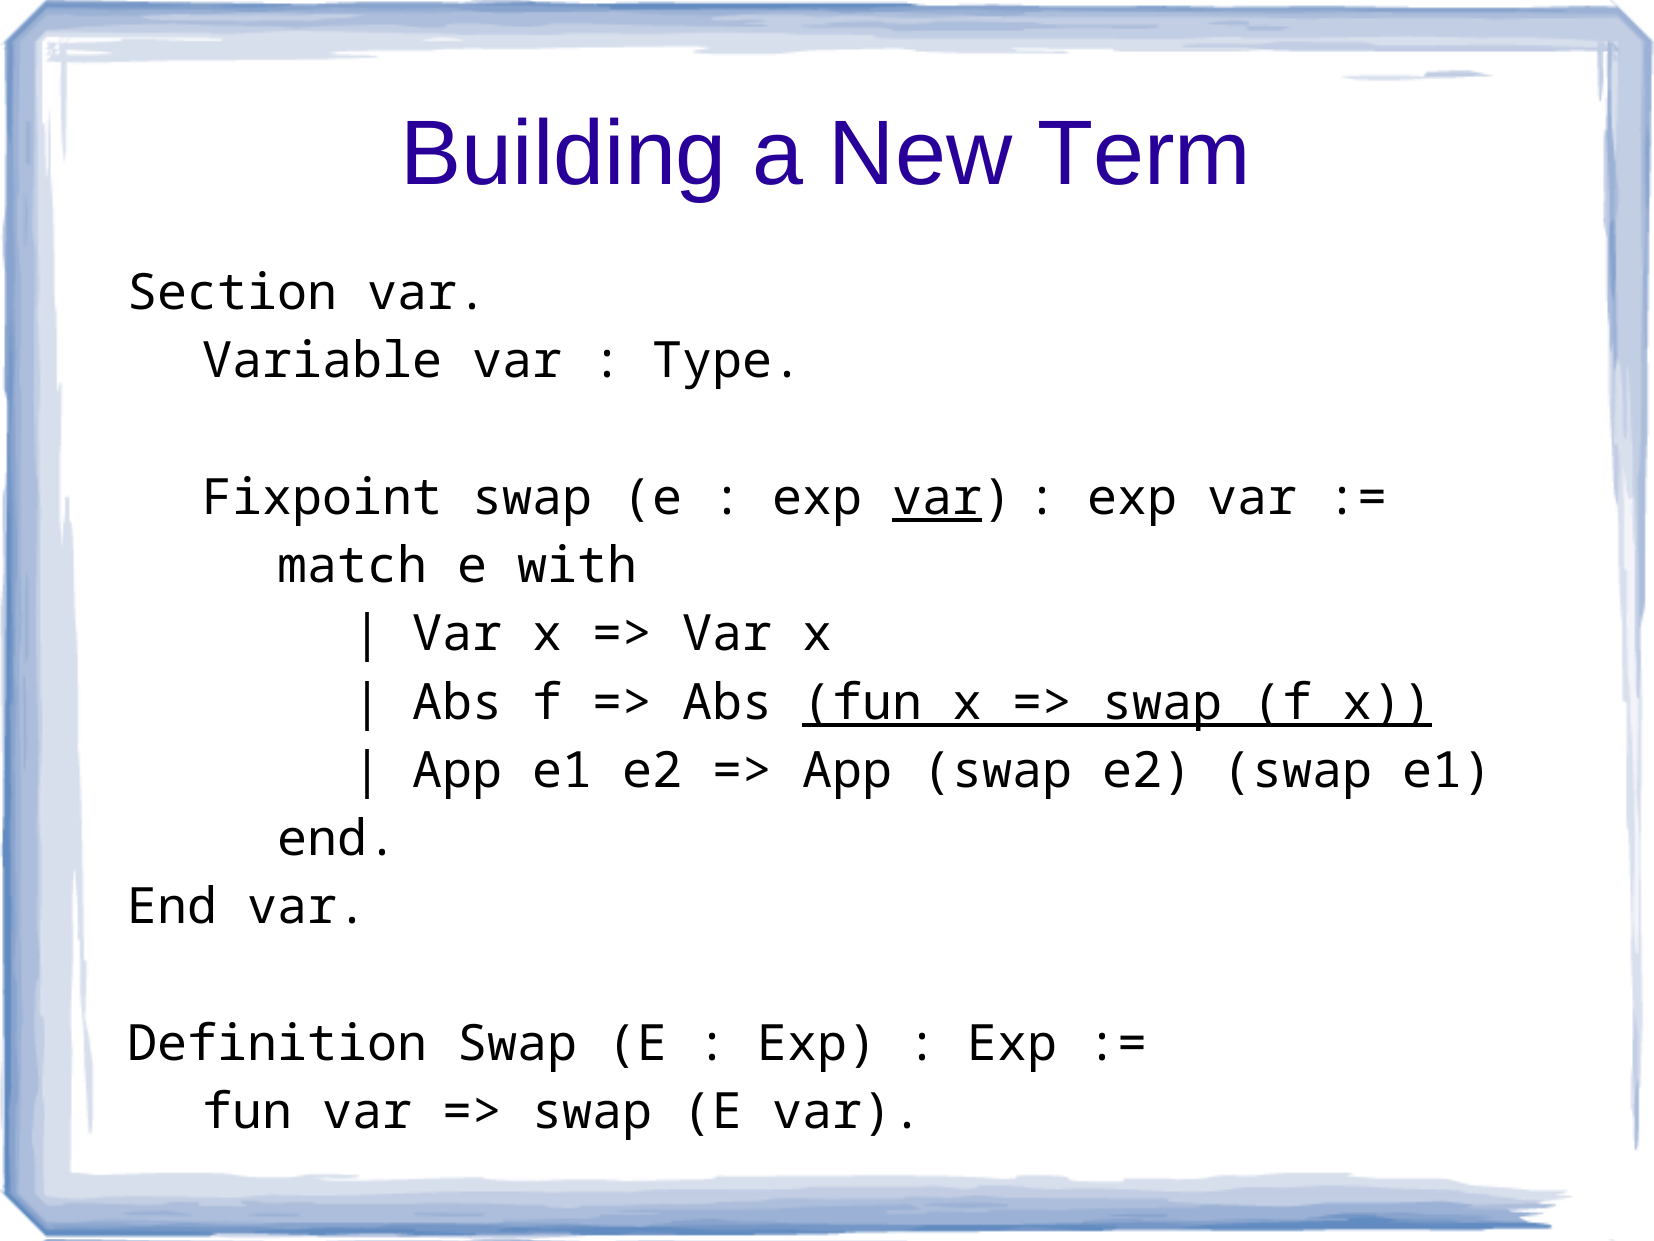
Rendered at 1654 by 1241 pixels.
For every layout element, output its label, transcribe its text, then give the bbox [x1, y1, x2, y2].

title Building a New Term [82, 56, 1571, 250]
picture [0, 0, 1654, 1241]
text_box Section var. Variable var : Type. Fixpoint swap (e : exp var) : exp var := match e with | Var x => Var x | Abs f => Abs (fun x => swap (f x)) | App e1 e2 => App (swap e2) (swap e1) end. End var. Definition Swap (E : Exp) : Exp := fun var => swap (E var). [112, 248, 1576, 1018]
